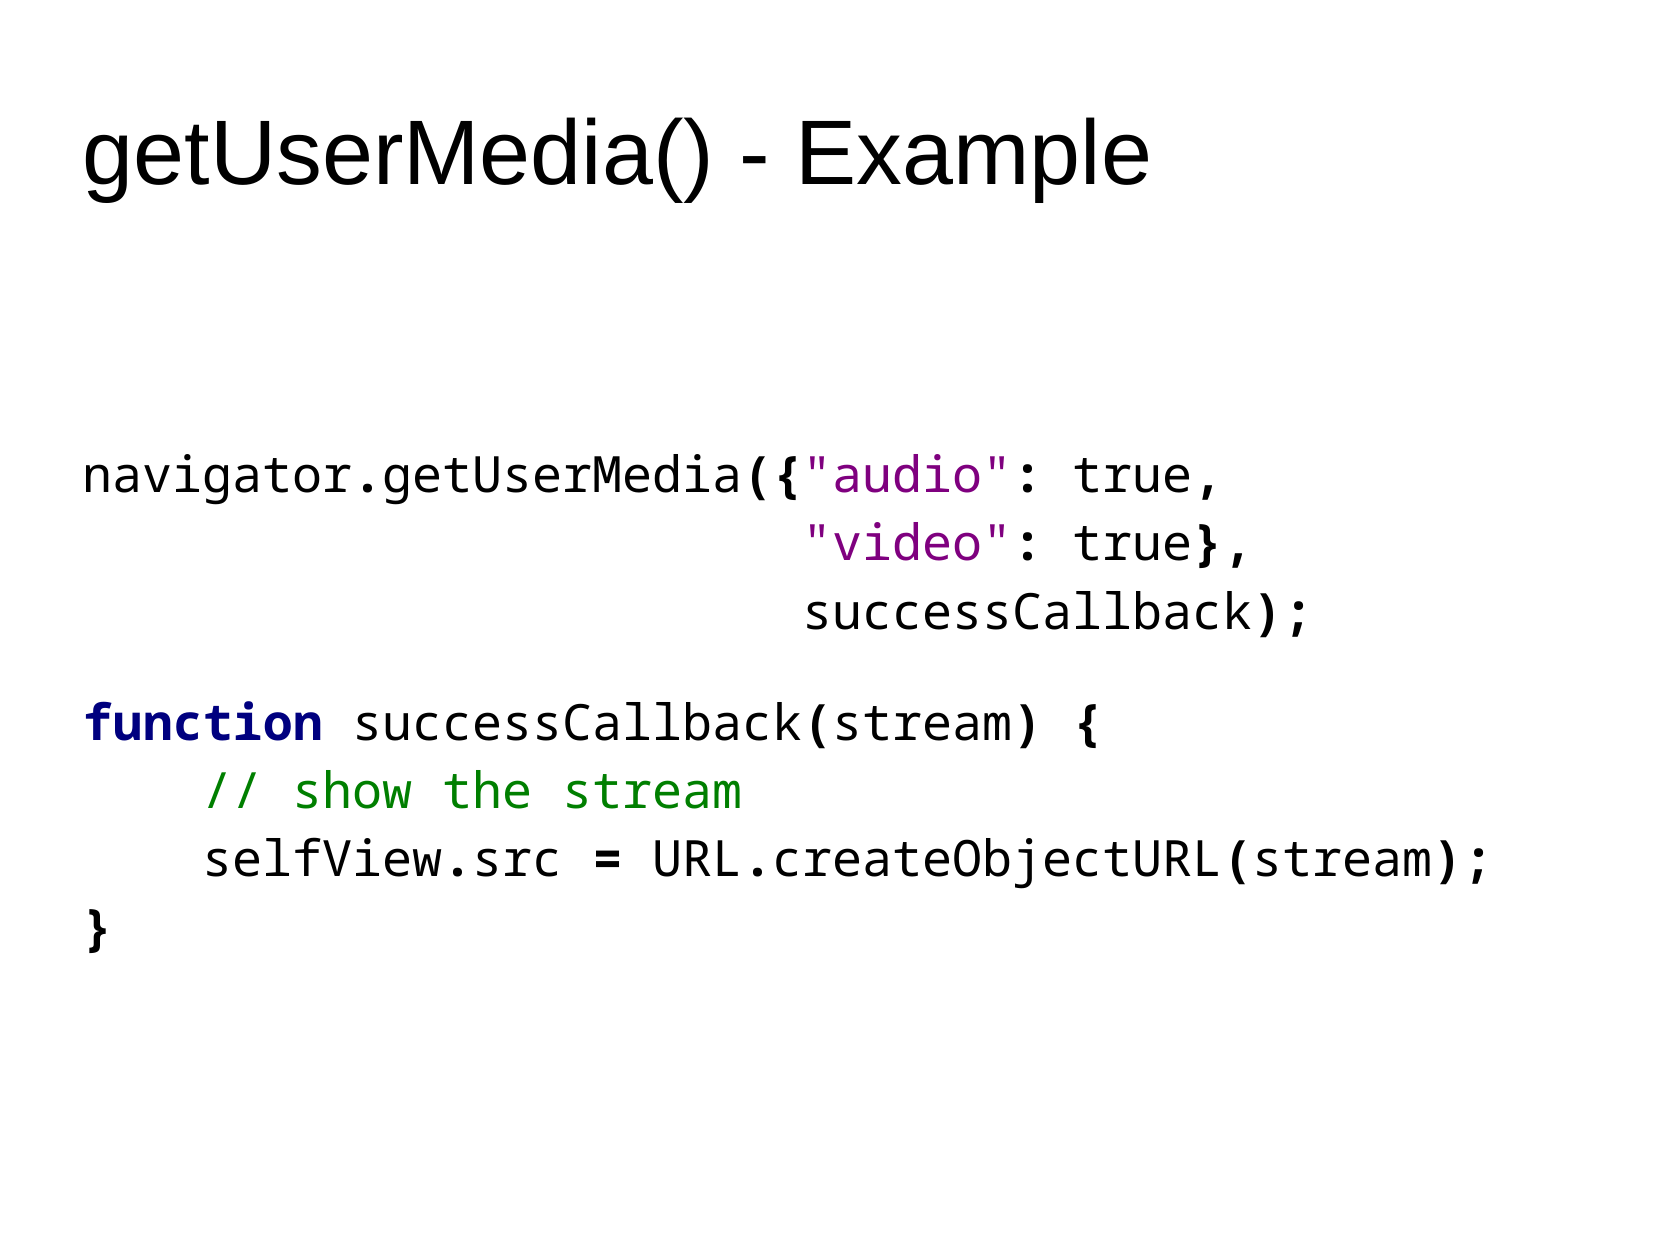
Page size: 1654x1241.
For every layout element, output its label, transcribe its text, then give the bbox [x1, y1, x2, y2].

title getUserMedia() - Example [82, 49, 1571, 257]
subtitle navigator.getUserMedia({"audio": true, "video": true}, successCallback); function successCallback(stream) { // show the stream selfView.src = URL.createObjectURL(stream); } [82, 290, 1571, 1109]
